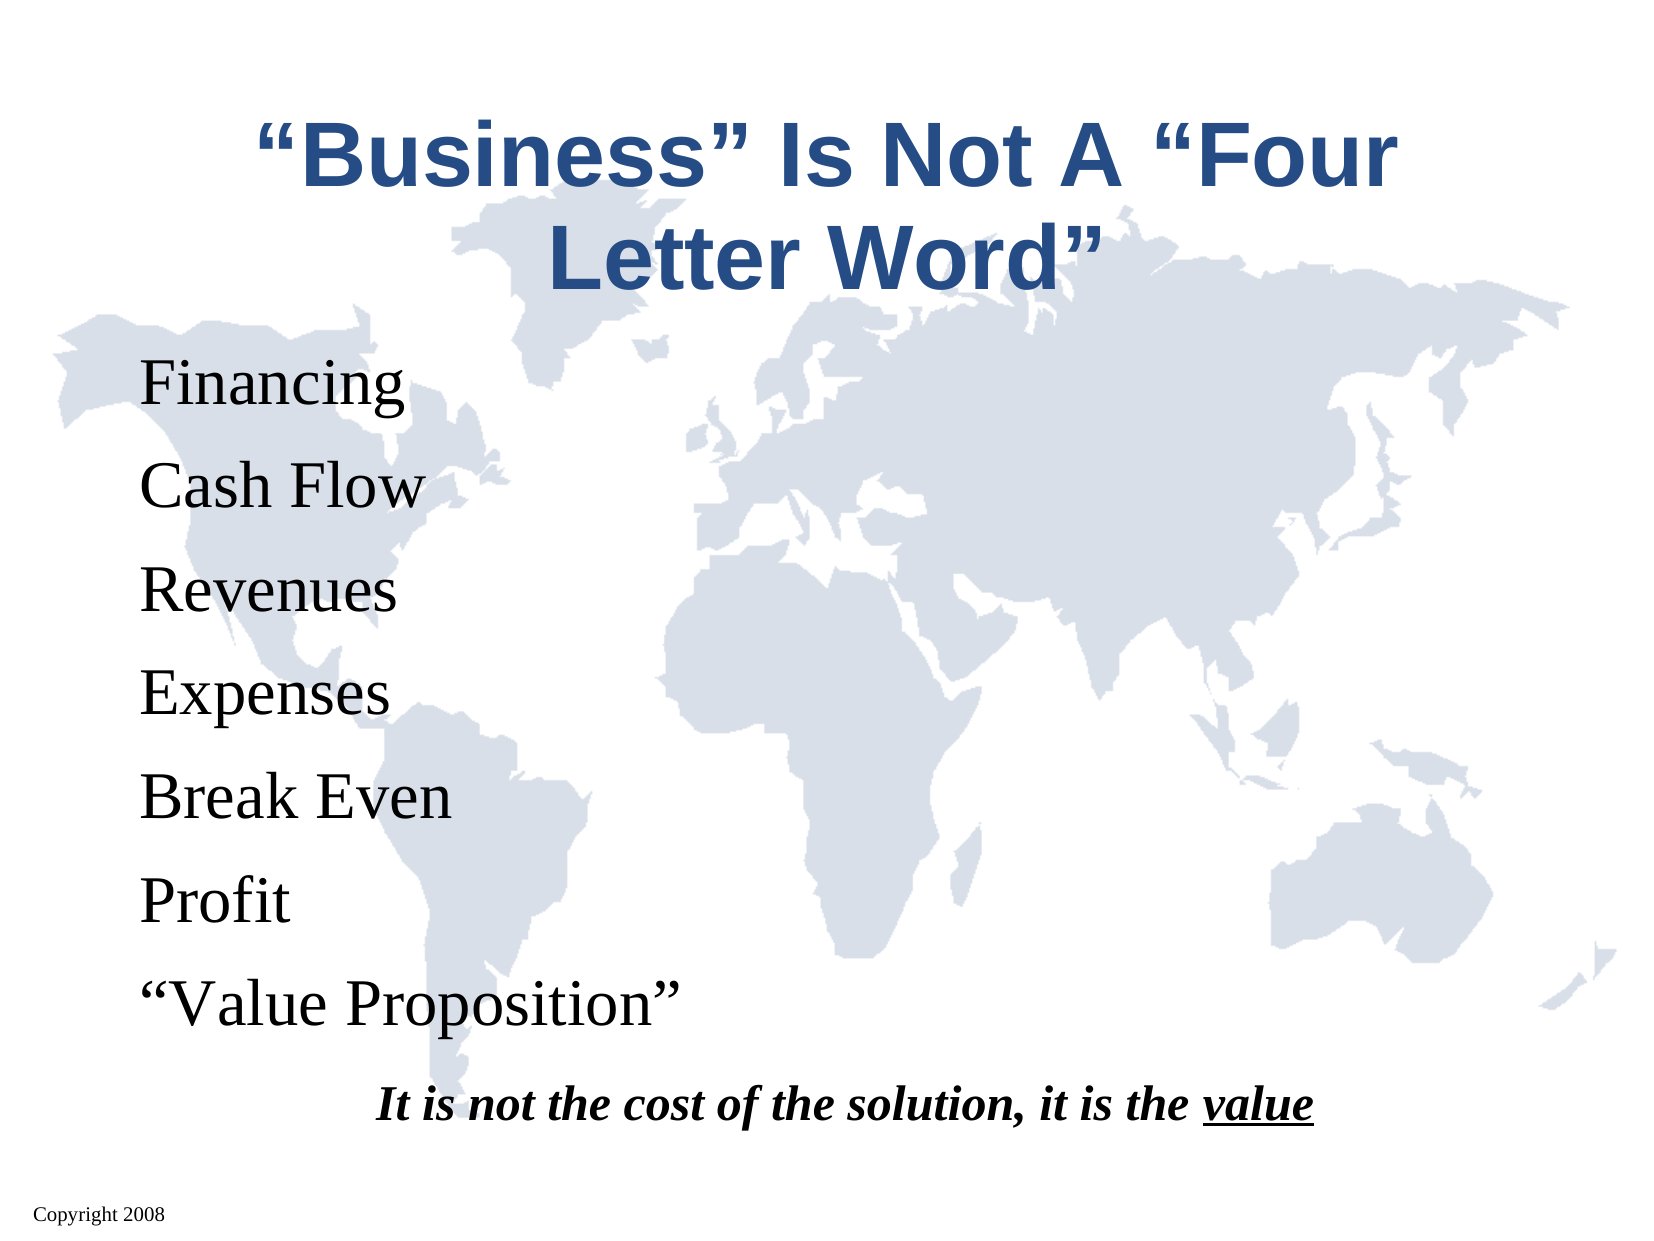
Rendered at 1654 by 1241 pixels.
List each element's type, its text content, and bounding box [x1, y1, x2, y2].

title “Business” Is Not A “Four Letter Word” [121, 99, 1534, 314]
text_box It is not the cost of the solution, it is the value [85, 1075, 1606, 1135]
picture [28, 99, 1645, 1154]
list Financing Cash Flow Revenues Expenses Break Even Profit “Value Proposition” [121, 344, 1534, 1075]
